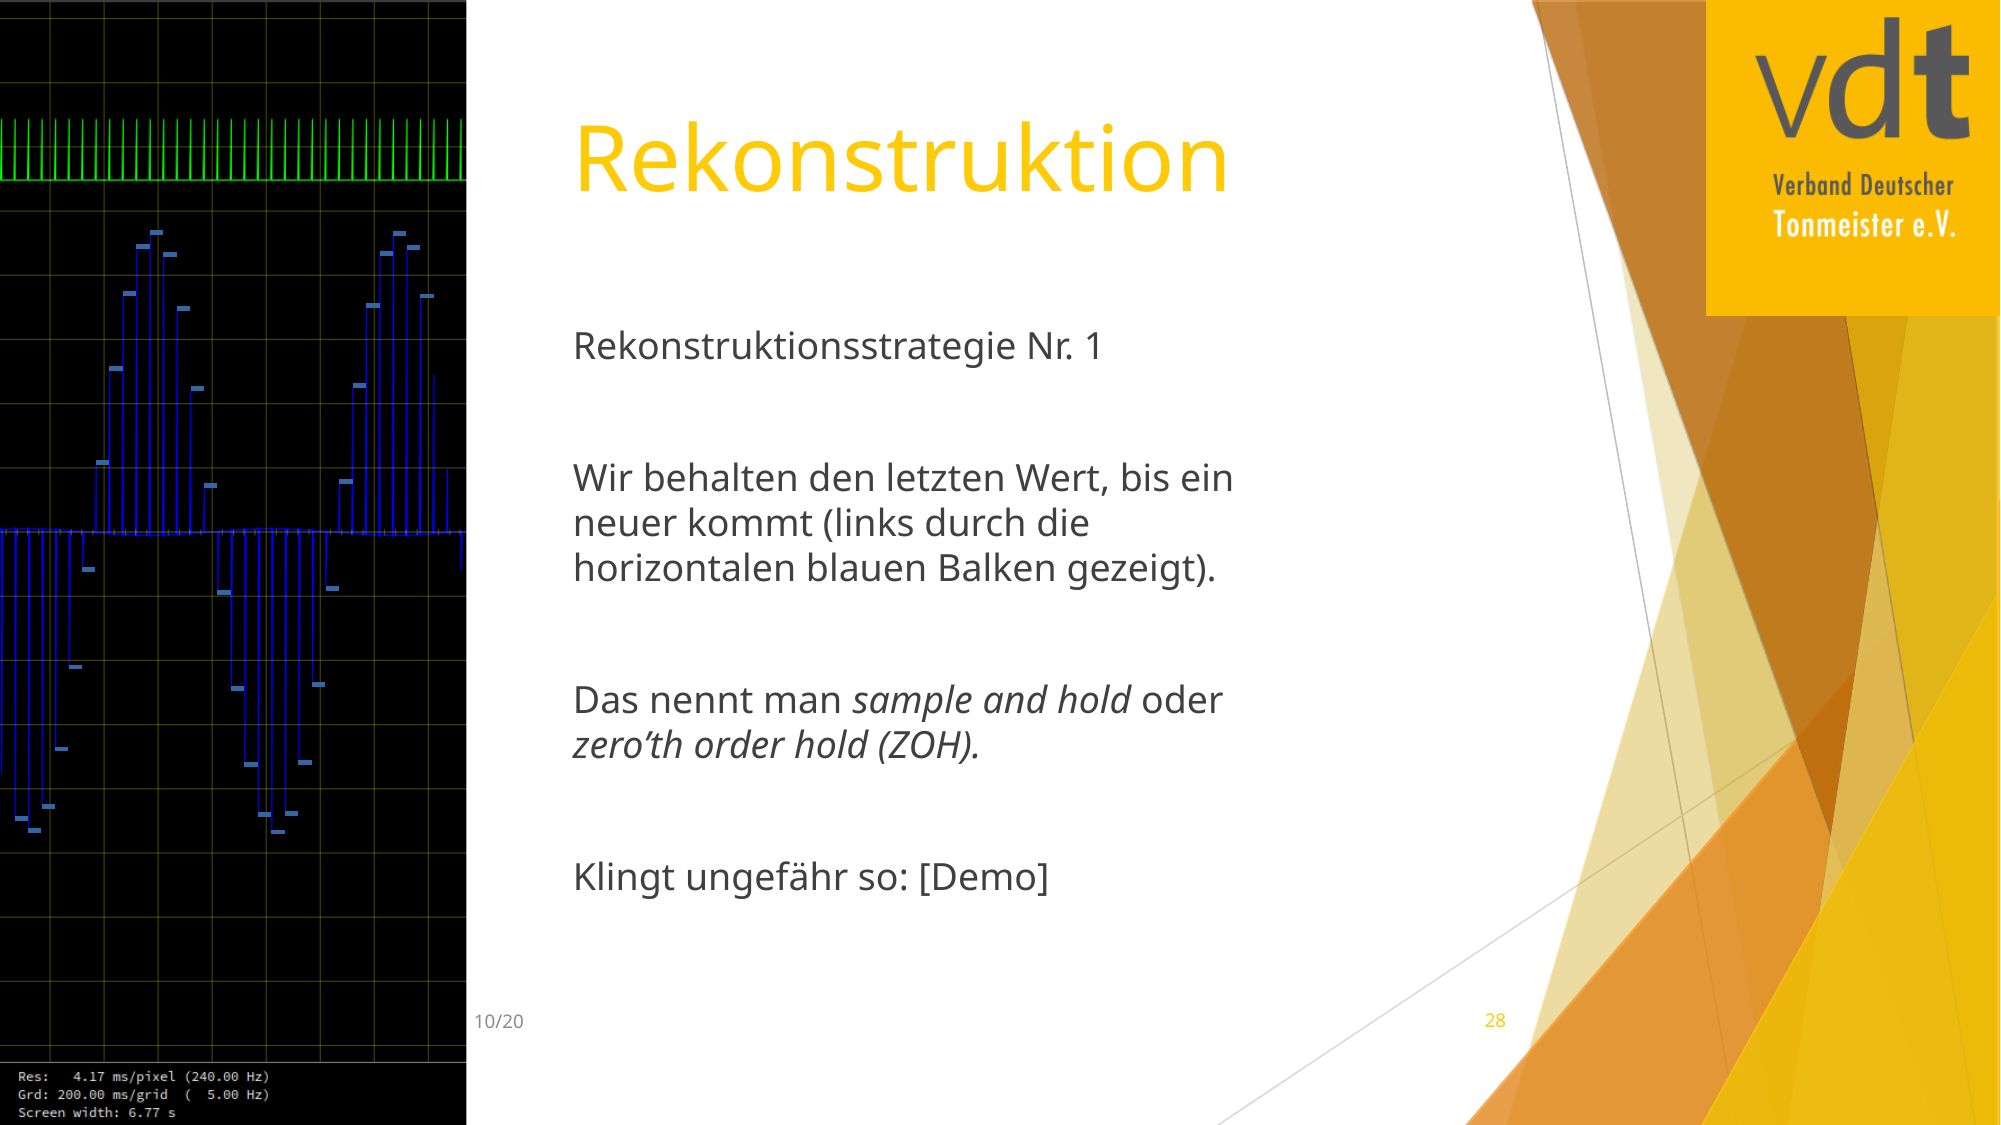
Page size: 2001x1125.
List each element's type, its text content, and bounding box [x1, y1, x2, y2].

slide_number <number> [1409, 991, 1522, 1051]
picture [1706, 0, 2000, 316]
text_box Jörn Nettingsmeier | Tonmeister, VDT | 10/20 [467, 991, 557, 1051]
title Rekonstruktion [557, 79, 1522, 230]
list Rekonstruktionsstrategie Nr. 1 Wir behalten den letzten Wert, bis ein neuer kommt (links durch die horizontalen blauen Balken gezeigt). Das nennt man sample and hold oder zero’th order hold (ZOH). Klingt ungefähr so: [Demo] [557, 230, 1272, 1068]
picture [0, 0, 467, 1125]
